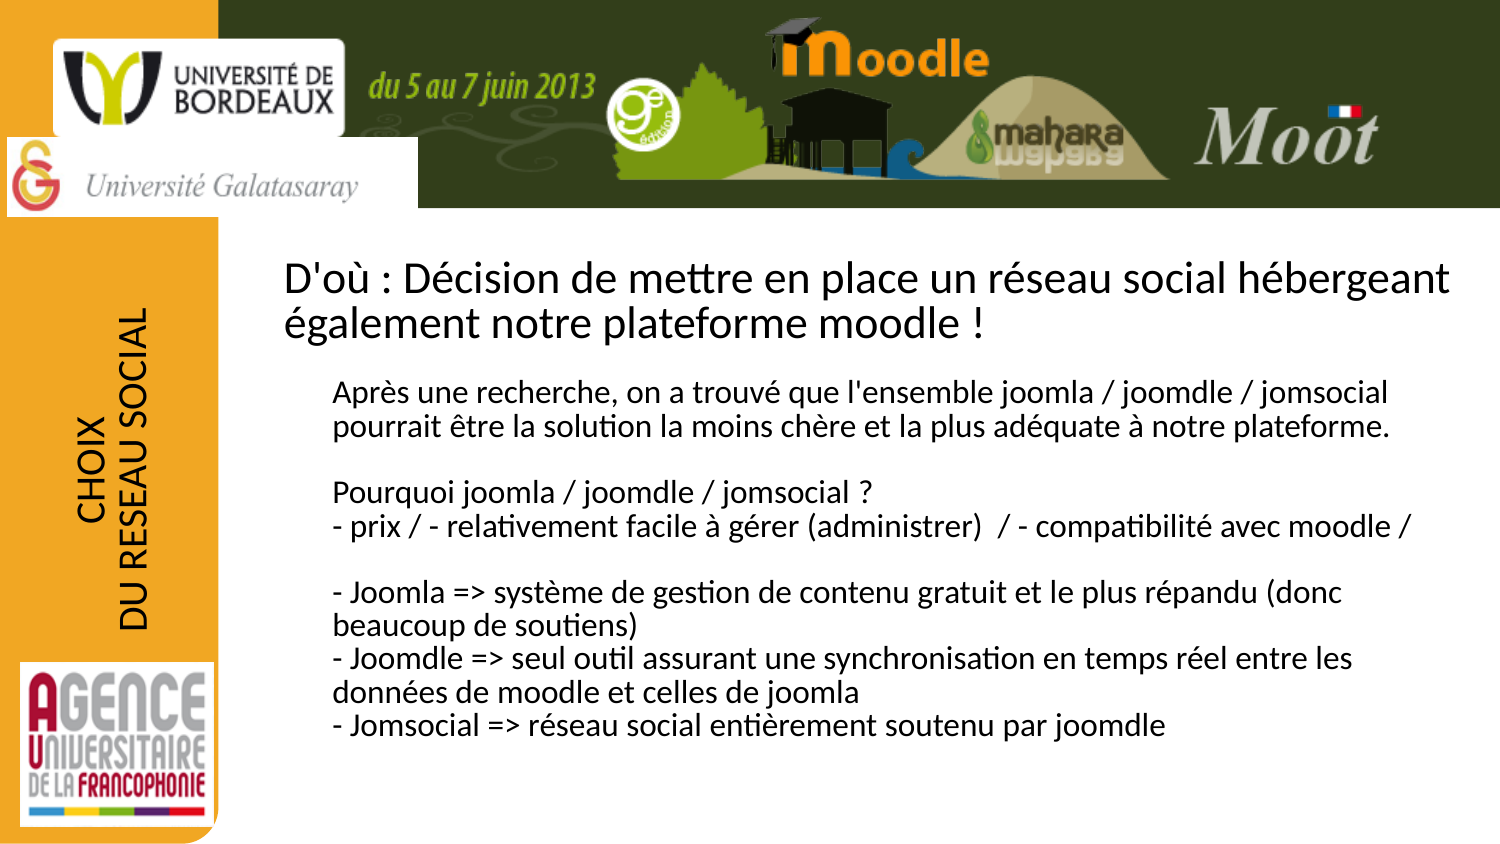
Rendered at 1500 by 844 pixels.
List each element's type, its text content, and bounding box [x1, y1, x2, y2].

list Après une recherche, on a trouvé que l'ensemble joomla / joomdle / jomsocial pourrait être la solution la moins chère et la plus adéquate à notre plateforme. Pourquoi joomla / joomdle / jomsocial ? - prix / - relativement facile à gérer (administrer) / - compatibilité avec moodle / - Joomla => système de gestion de contenu gratuit et le plus répandu (donc beaucoup de soutiens) - Joomdle => seul outil assurant une synchronisation en temps réel entre les données de moodle et celles de joomla - Jomsocial => réseau social entièrement soutenu par joomdle [261, 379, 1477, 844]
picture [20, 662, 214, 827]
text_box CHOIX DU RESEAU SOCIAL [9, 217, 221, 729]
picture [7, 17, 1380, 217]
title D'où : Décision de mettre en place un réseau social hébergeant également notre plateforme moodle ! [283, 214, 1477, 379]
